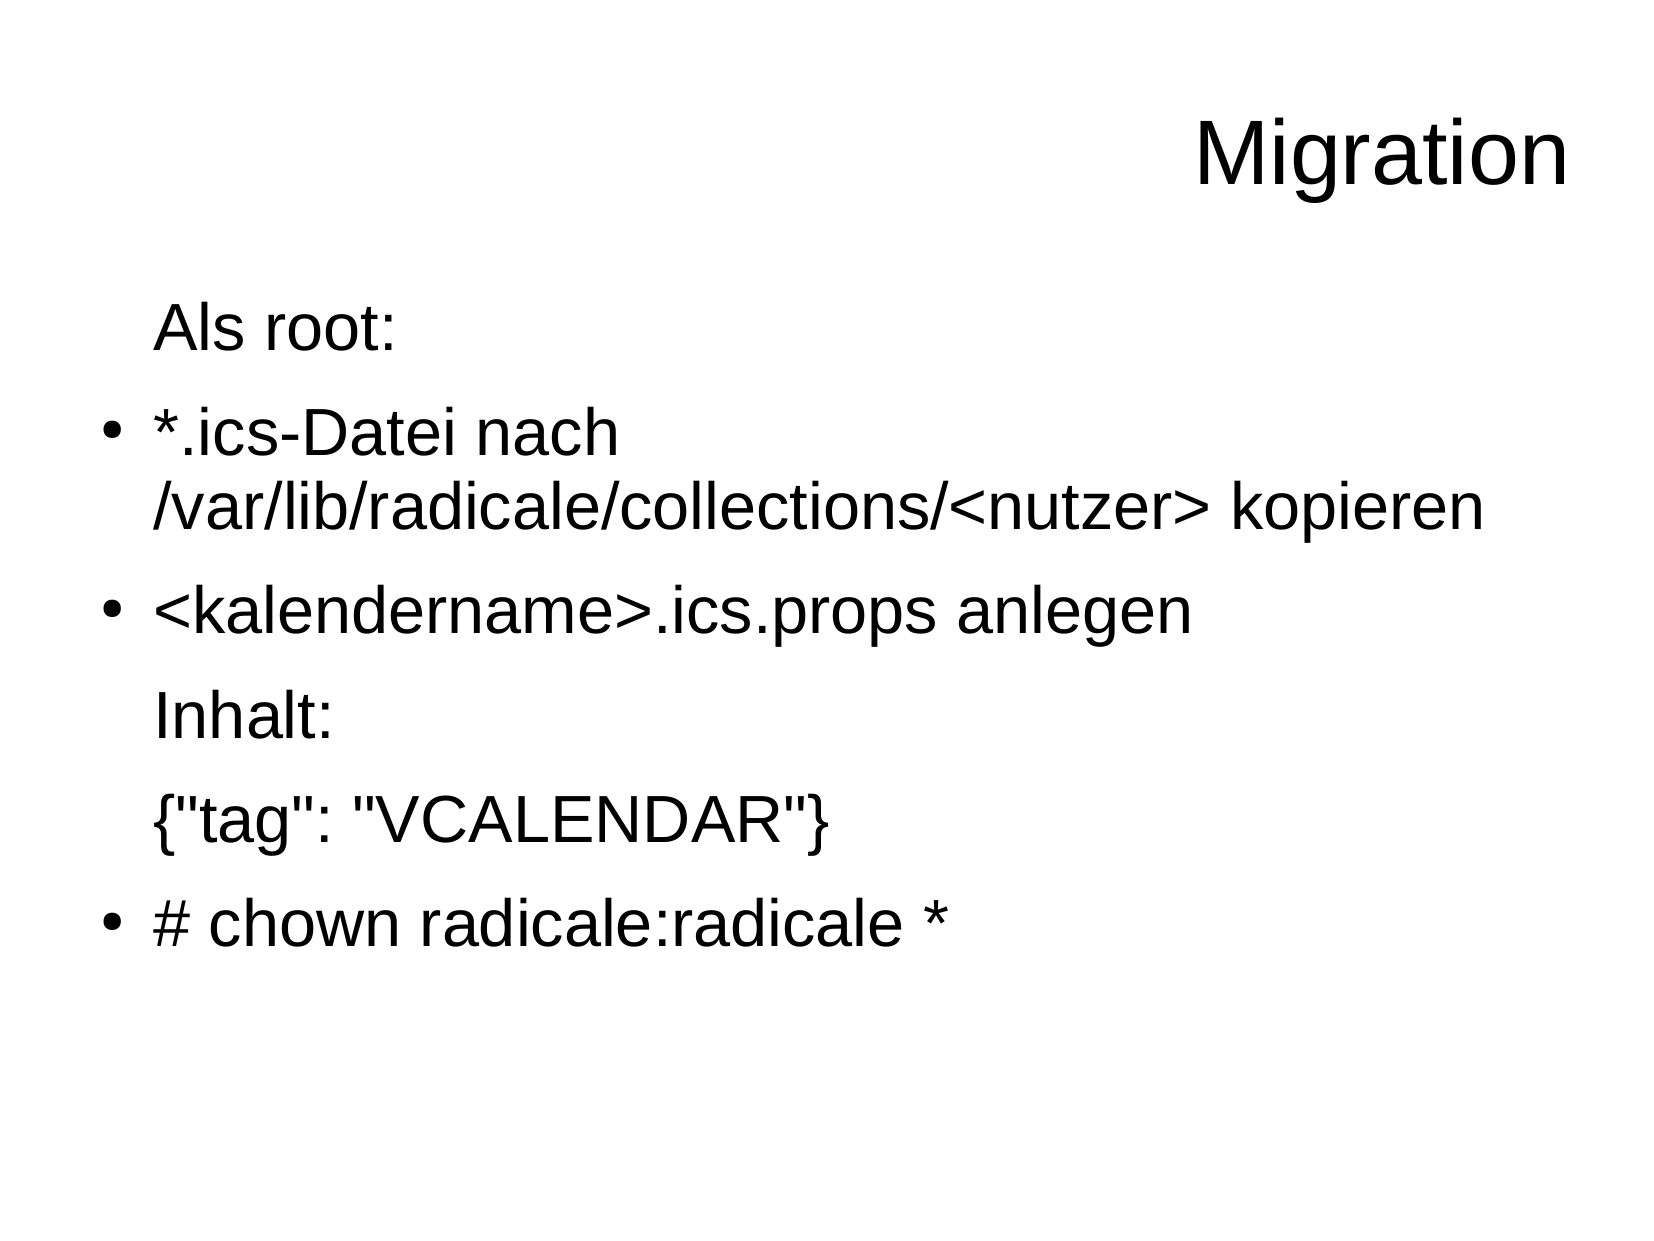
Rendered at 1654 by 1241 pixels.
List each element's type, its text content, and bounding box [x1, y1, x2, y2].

title Migration [82, 49, 1571, 257]
list Als root: *.ics-Datei nach /var/lib/radicale/collections/<nutzer> kopieren <kalendername>.ics.props anlegen Inhalt: {"tag": "VCALENDAR"} # chown radicale:radicale * [82, 290, 1571, 1109]
